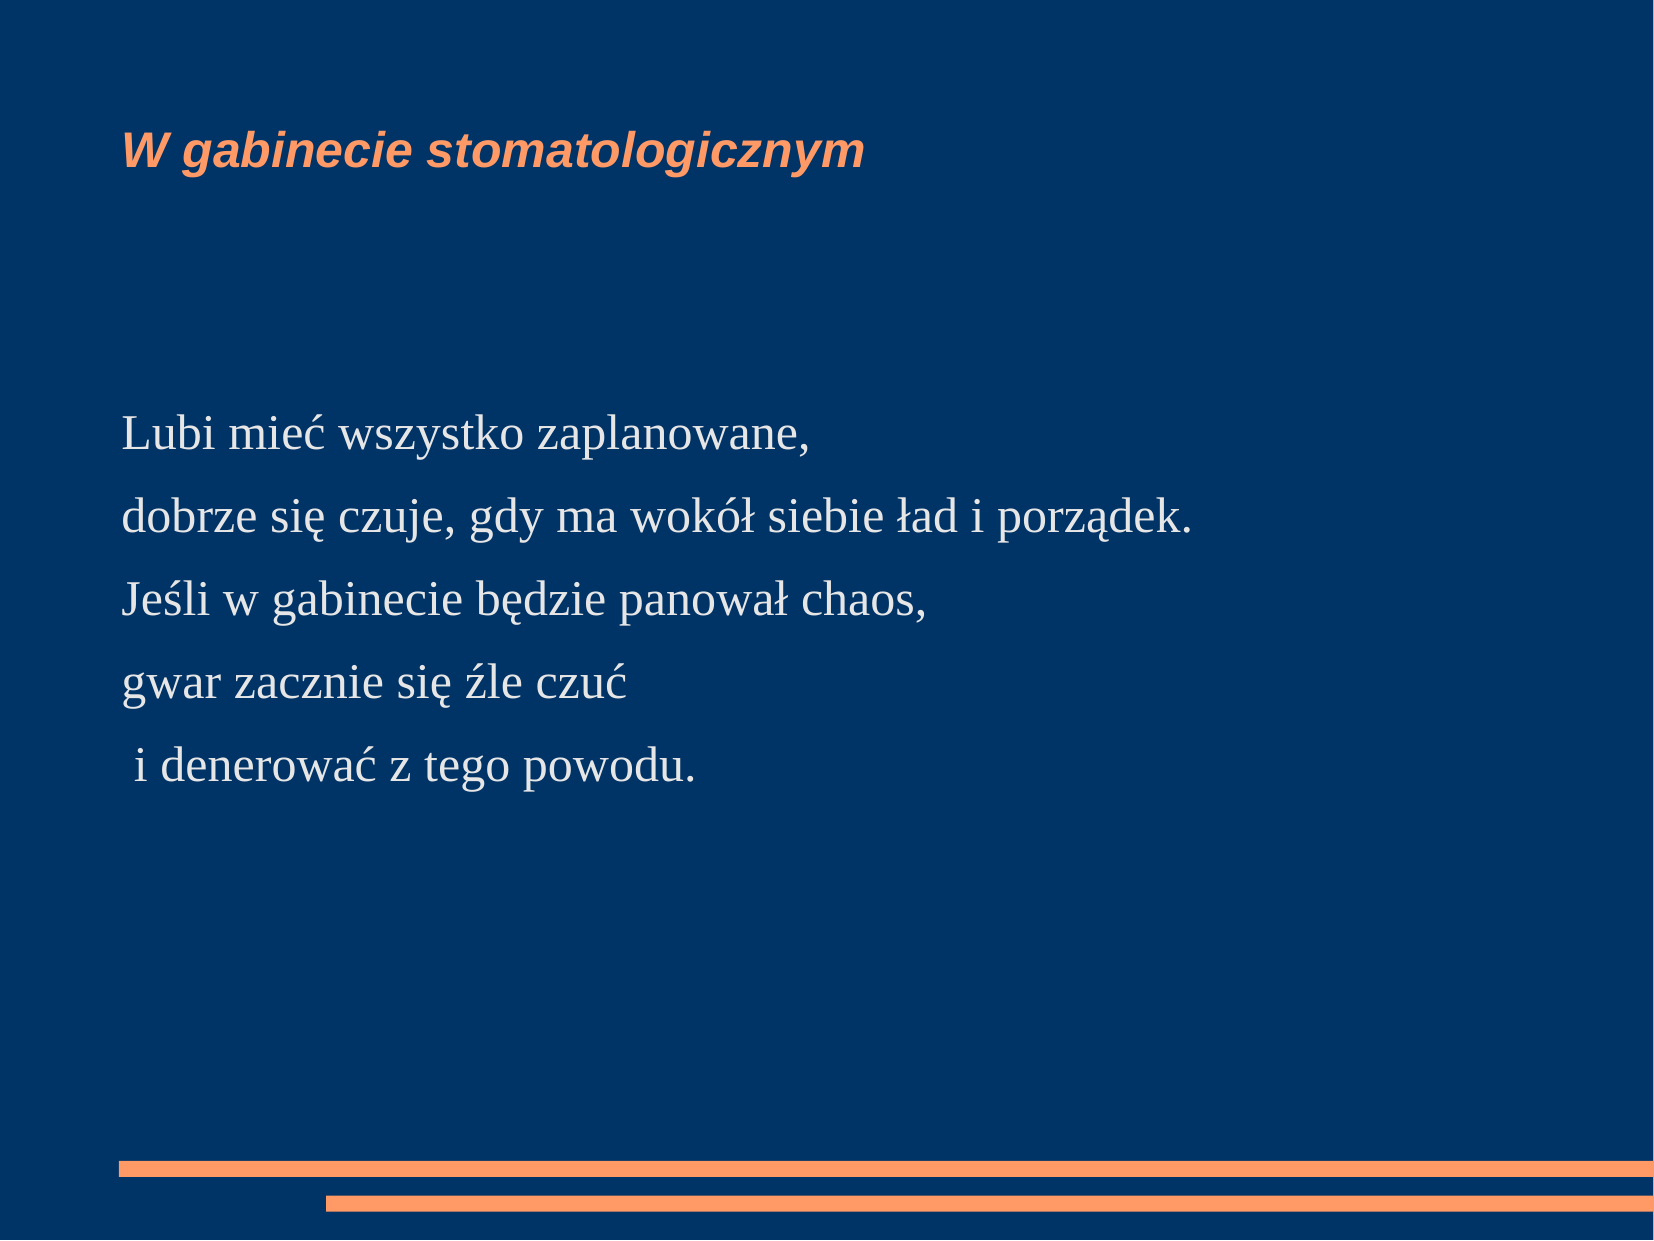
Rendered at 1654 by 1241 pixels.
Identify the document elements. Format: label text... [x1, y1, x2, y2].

title W gabinecie stomatologicznym [121, 46, 1534, 254]
list Lubi mieć wszystko zaplanowane, dobrze się czuje, gdy ma wokół siebie ład i porządek. Jeśli w gabinecie będzie panował chaos, gwar zacznie się źle czuć i denerować z tego powodu. [121, 322, 1561, 1132]
